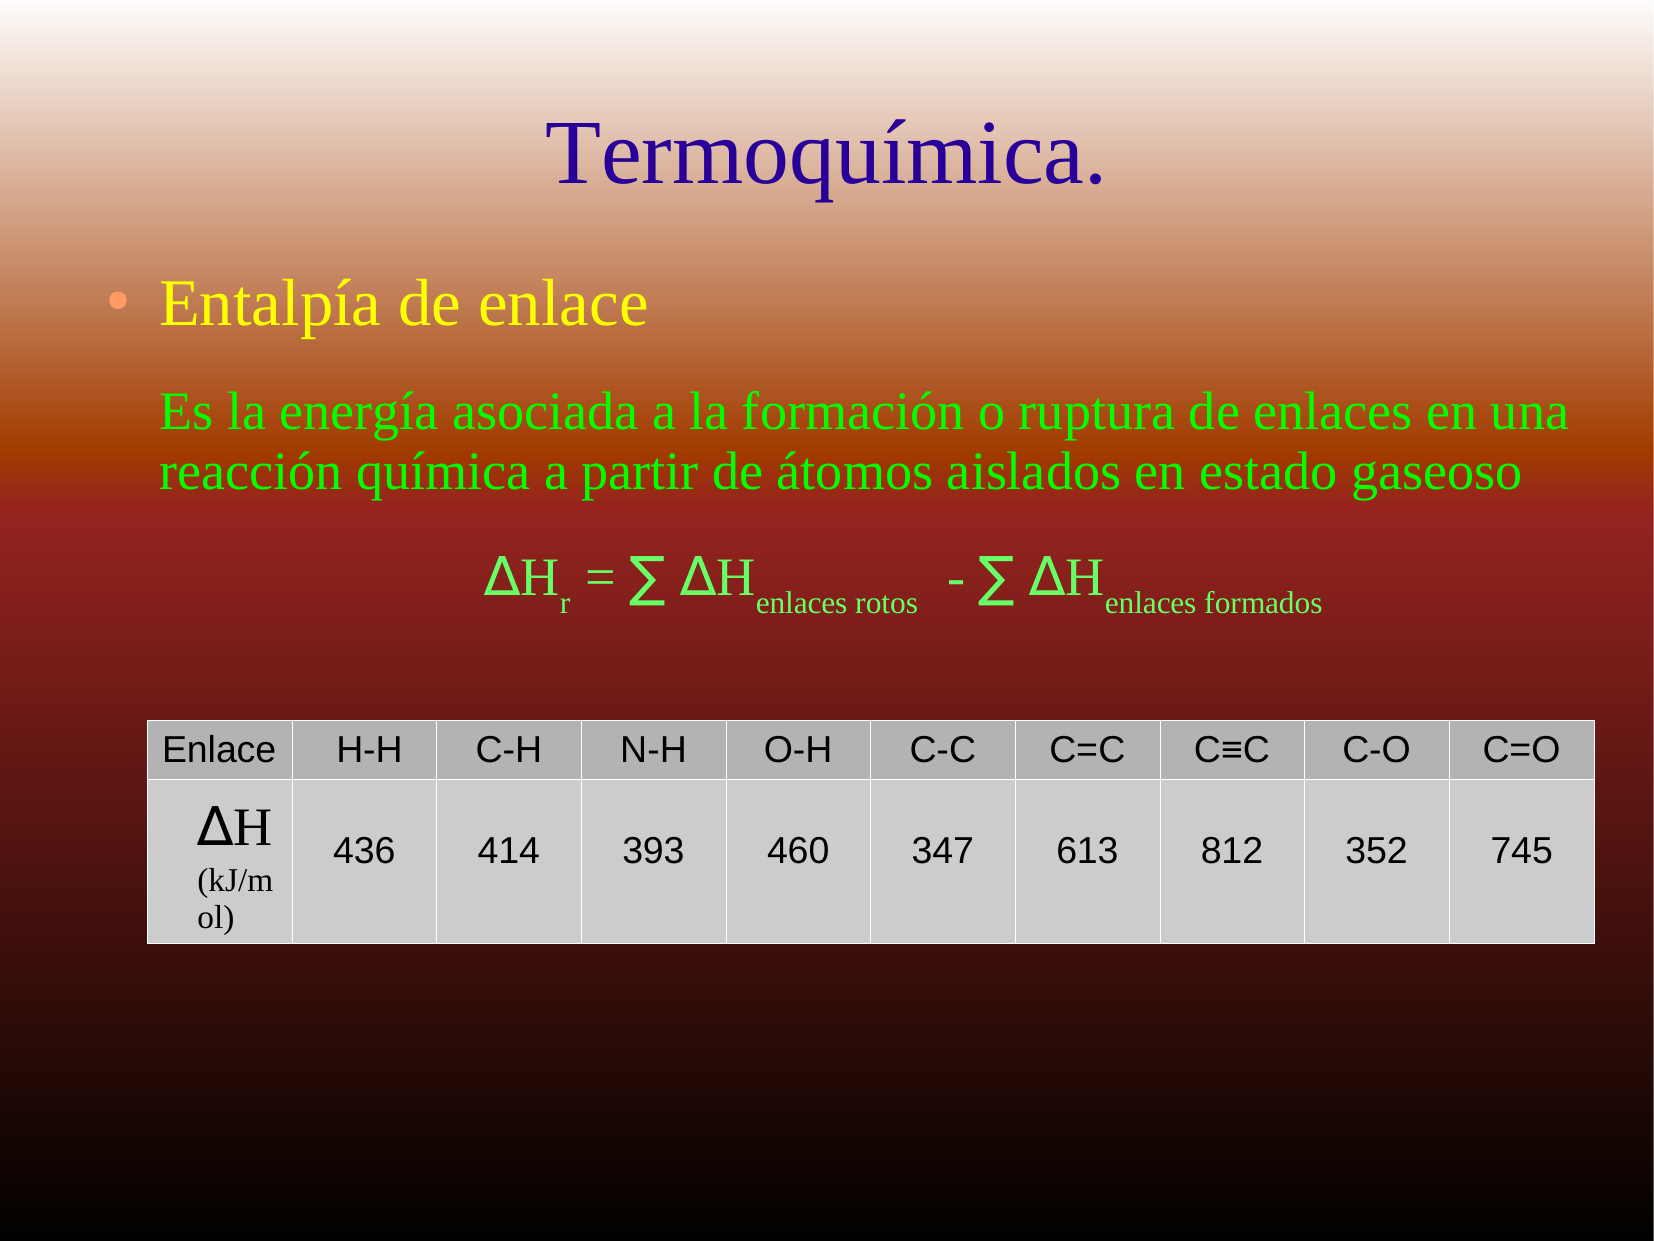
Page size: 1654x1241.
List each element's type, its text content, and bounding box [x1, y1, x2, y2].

table_header C=C [1016, 721, 1160, 779]
table_header C=O [1450, 721, 1594, 779]
table_header C-C [871, 721, 1015, 779]
table_header Enlace [148, 721, 292, 779]
table_cell 352 [1305, 780, 1449, 943]
table_cell 745 [1450, 780, 1594, 943]
table_header O-H [727, 721, 870, 779]
table_header C≡C [1161, 721, 1304, 779]
table_cell ∆H (kJ/mol) [148, 780, 292, 943]
table_header C-H [437, 721, 581, 779]
list Entalpía de enlace [88, 265, 1518, 381]
table_header N-H [582, 721, 726, 779]
table_cell 414 [437, 780, 581, 943]
text_box Es la energía asociada a la formación o ruptura de enlaces en una reacción química a partir de átomos aislados en estado gaseoso [88, 381, 1595, 502]
table_header C-O [1305, 721, 1449, 779]
table_cell 393 [582, 780, 726, 943]
table_header H-H [293, 721, 436, 779]
text_box ∆Hr = ∑ ∆Henlaces rotos - ∑ ∆Henlaces formados [413, 537, 1477, 621]
table_cell 613 [1016, 780, 1160, 943]
table_cell 347 [871, 780, 1015, 943]
title Termoquímica. [82, 49, 1571, 257]
picture [0, 0, 1654, 1241]
table_cell 436 [293, 780, 436, 943]
table_cell 812 [1161, 780, 1304, 943]
table_cell 460 [727, 780, 870, 943]
